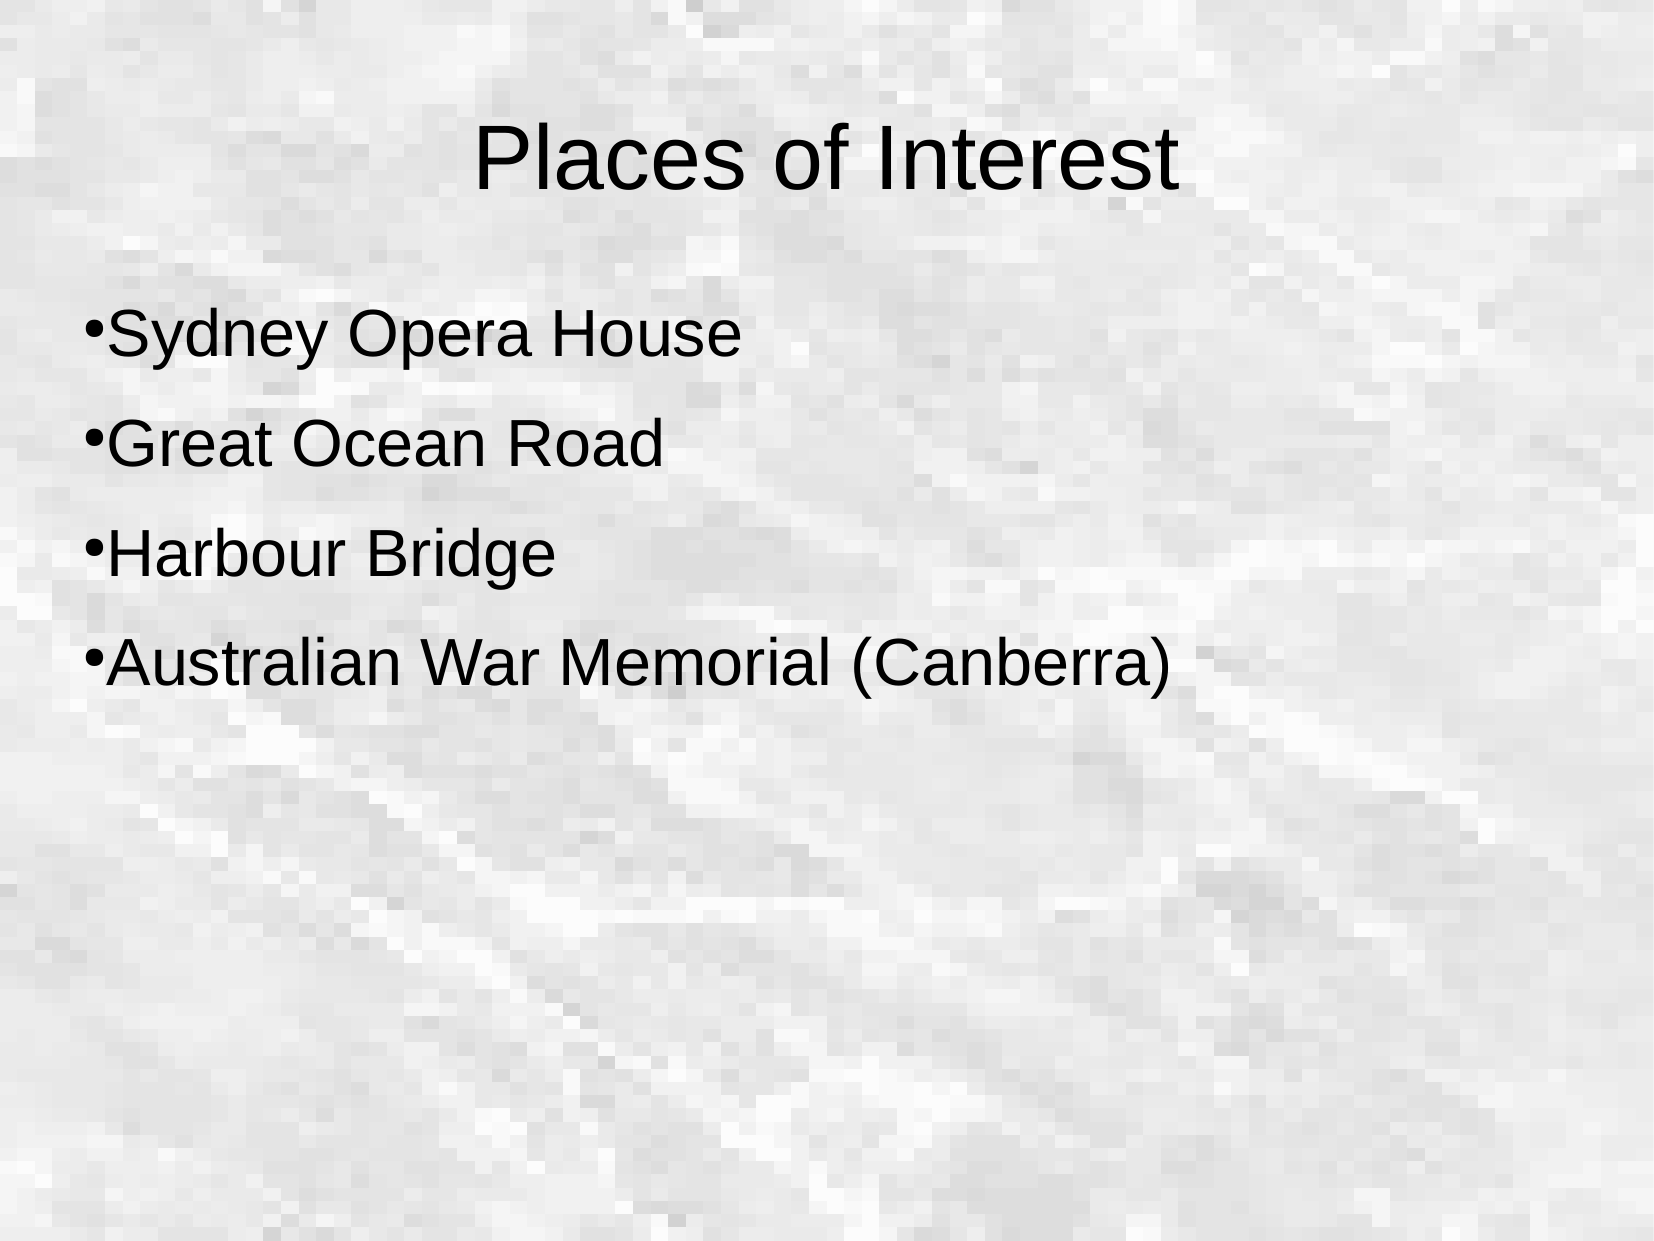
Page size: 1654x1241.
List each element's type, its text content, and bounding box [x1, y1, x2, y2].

list Sydney Opera House Great Ocean Road Harbour Bridge Australian War Memorial (Canberra) [82, 290, 1571, 1109]
title Places of Interest [82, 49, 1571, 257]
